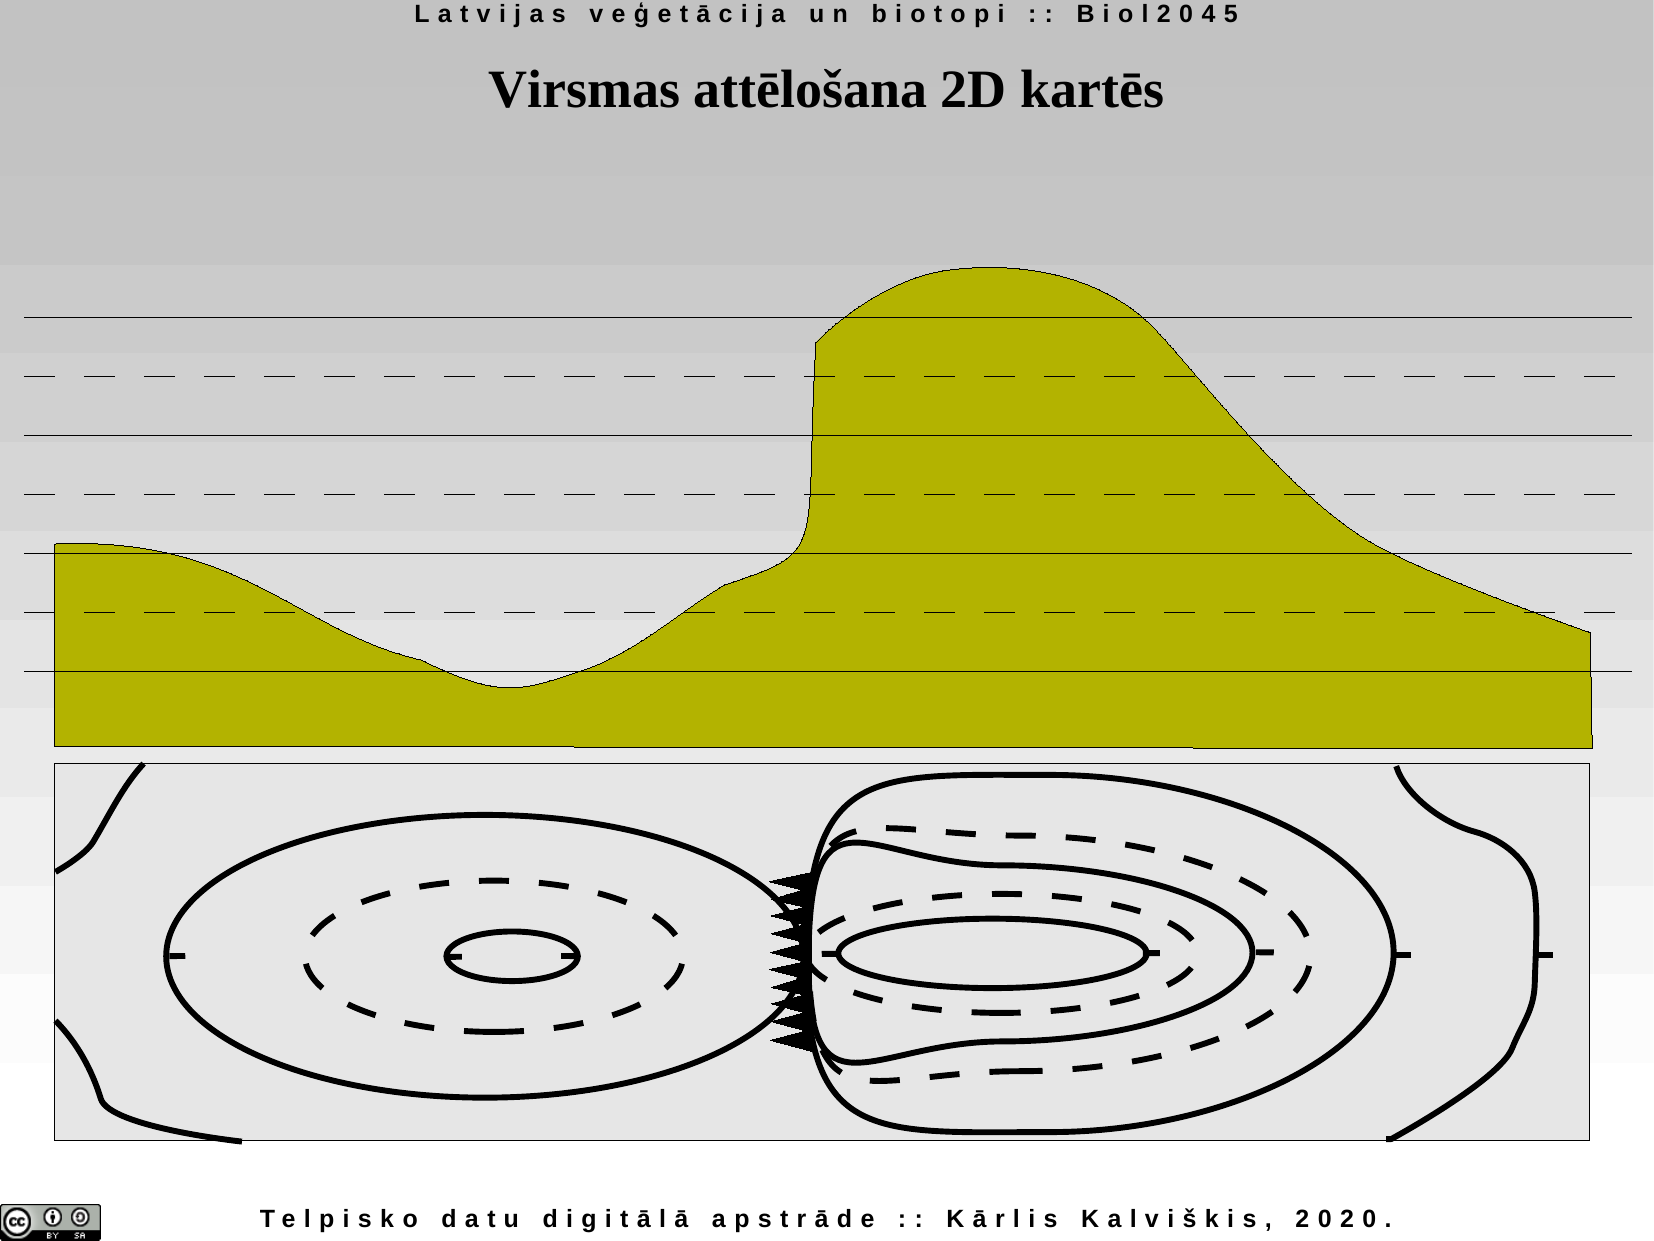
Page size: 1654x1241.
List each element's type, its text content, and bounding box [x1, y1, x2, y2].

title Virsmas attēlošana 2D kartēs [0, 59, 1654, 328]
text_box [54, 554, 446, 671]
text_box [54, 763, 139, 868]
text_box [844, 267, 1143, 317]
text_box [792, 436, 1392, 553]
text_box [54, 763, 1590, 1141]
picture [0, 0, 1654, 59]
text_box [812, 318, 1249, 435]
text_box [54, 672, 1593, 749]
picture [450, 672, 574, 687]
picture [176, 554, 790, 671]
text_box [54, 543, 168, 553]
text_box [580, 554, 1591, 671]
picture [0, 328, 1654, 1241]
text_box [54, 1025, 208, 1141]
